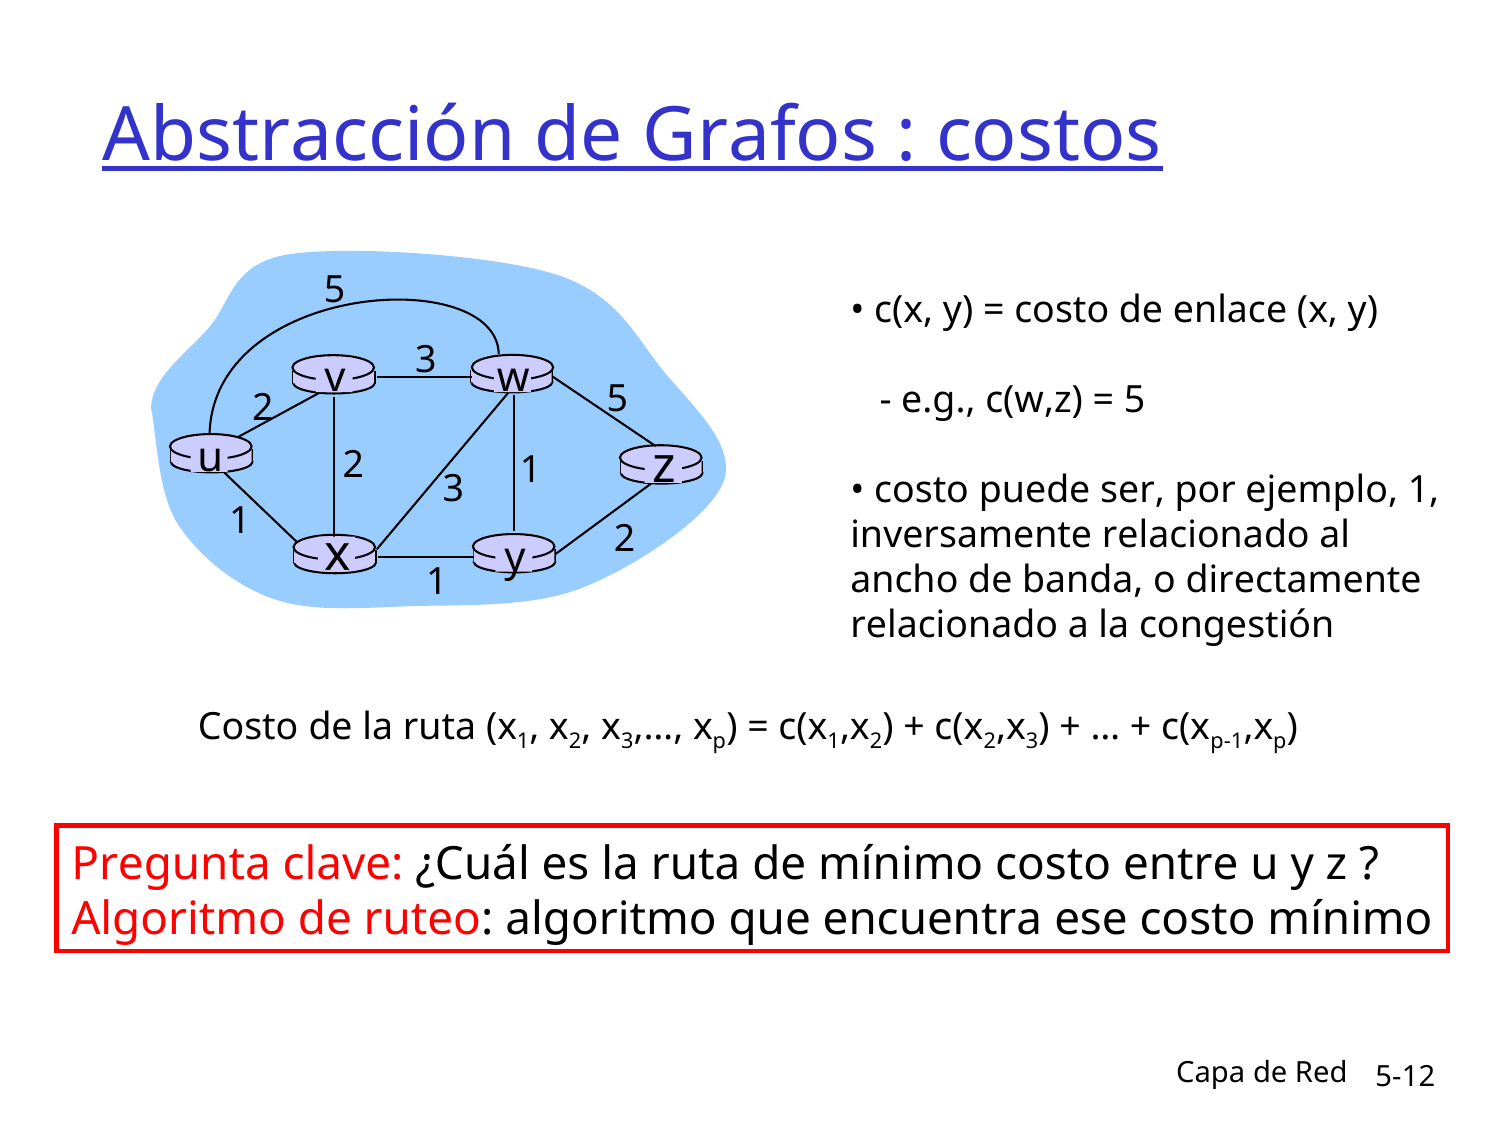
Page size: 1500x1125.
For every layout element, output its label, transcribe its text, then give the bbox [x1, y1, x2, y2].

text_box 3 [400, 326, 452, 388]
text_box Pregunta clave: ¿Cuál es la ruta de mínimo costo entre u y z ? Algoritmo de ruteo: algoritmo que encuentra ese costo mínimo [56, 825, 1448, 952]
text_box x [309, 512, 366, 589]
text_box 5 [591, 366, 644, 427]
text_box 1 [214, 487, 266, 549]
text_box y [489, 521, 541, 588]
title Abstracción de Grafos : costos [87, 37, 1363, 225]
text_box 3 [427, 456, 479, 518]
text_box u [182, 421, 239, 488]
text_box v [309, 341, 361, 408]
text_box z [637, 424, 691, 501]
text_box [151, 250, 727, 609]
text_box c(x, y) = costo de enlace (x, y) - e.g., c(w,z) = 5 costo puede ser, por ejemplo, 1, inversamente relacionado al ancho de banda, o directamente relacionado a la congestión [835, 277, 1475, 654]
text_box 2 [237, 375, 289, 436]
text_box Costo de la ruta (x1, x2, x3,…, xp) = c(x1,x2) + c(x2,x3) + … + c(xp-1,xp) [183, 694, 1333, 761]
text_box 2 [327, 432, 380, 493]
text_box 5 [309, 257, 361, 318]
text_box w [482, 341, 545, 408]
text_box 2 [598, 505, 651, 567]
text_box 1 [505, 437, 557, 498]
text_box 1 [411, 548, 463, 610]
